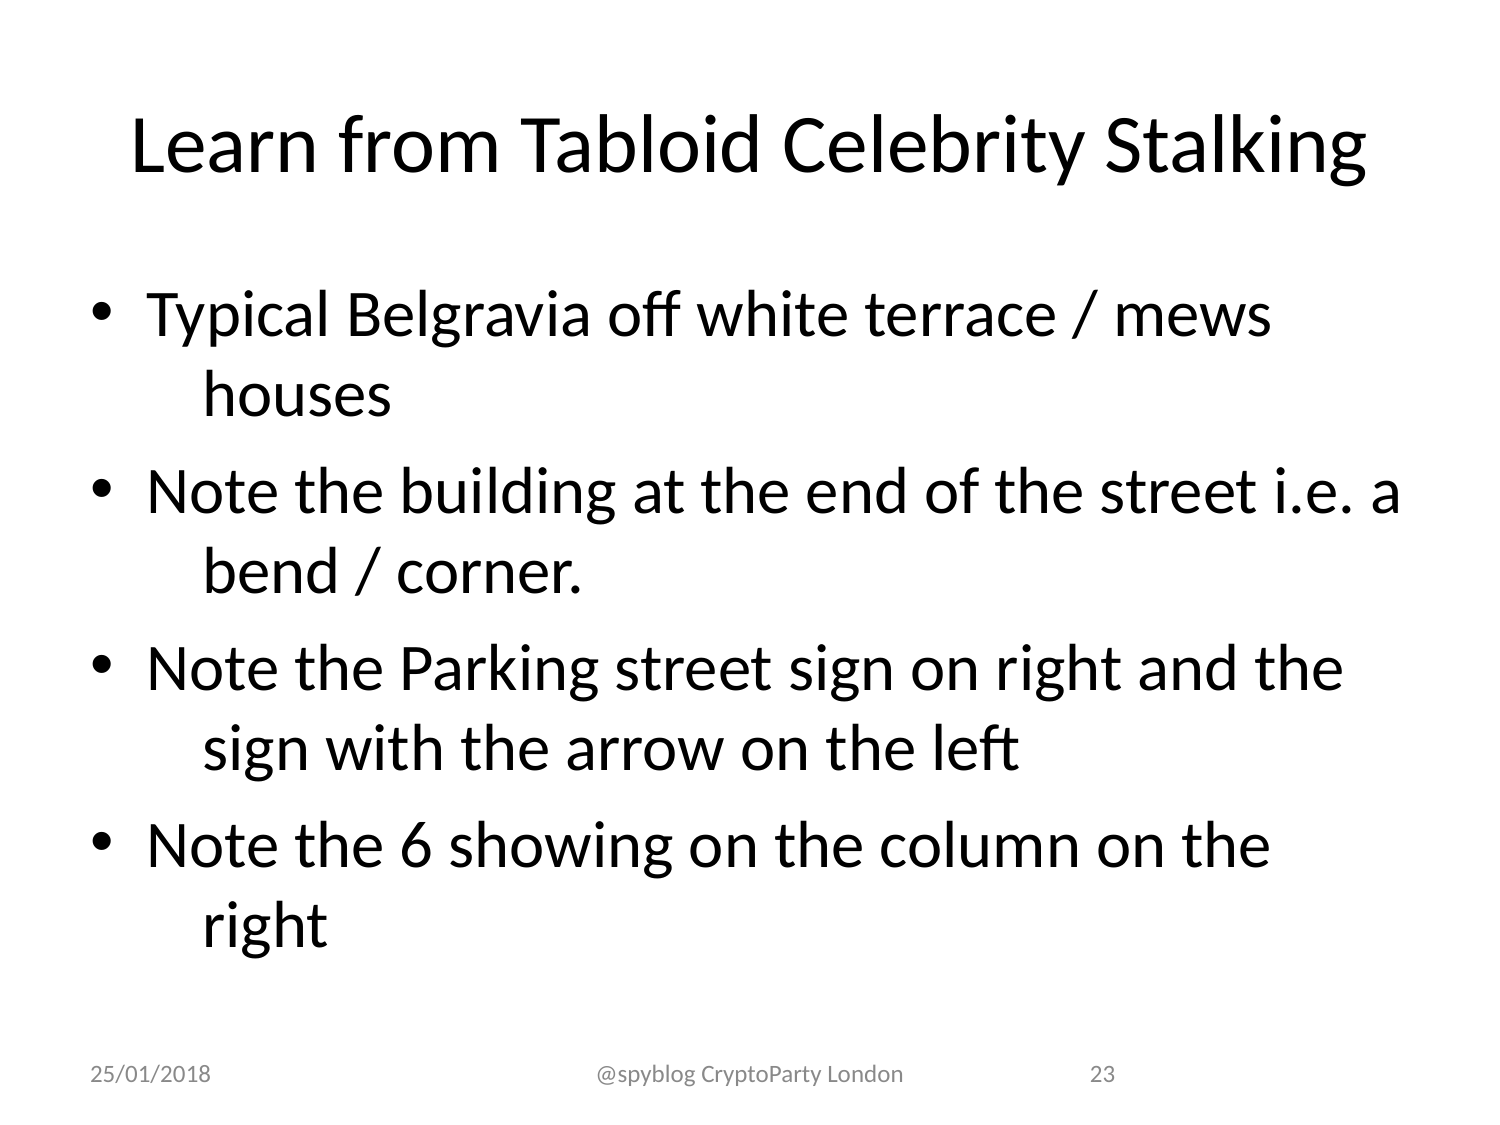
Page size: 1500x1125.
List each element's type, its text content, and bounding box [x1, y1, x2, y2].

text_box ‹#› [1074, 1042, 1426, 1103]
text_box @spyblog CryptoParty London [512, 1042, 988, 1103]
list Typical Belgravia off white terrace / mews houses Note the building at the end of the street i.e. a bend / corner. Note the Parking street sign on right and the sign with the arrow on the left Note the 6 showing on the column on the right [75, 262, 1426, 1005]
title Learn from Tabloid Celebrity Stalking [75, 45, 1426, 233]
text_box 25/01/2018 [75, 1042, 426, 1103]
